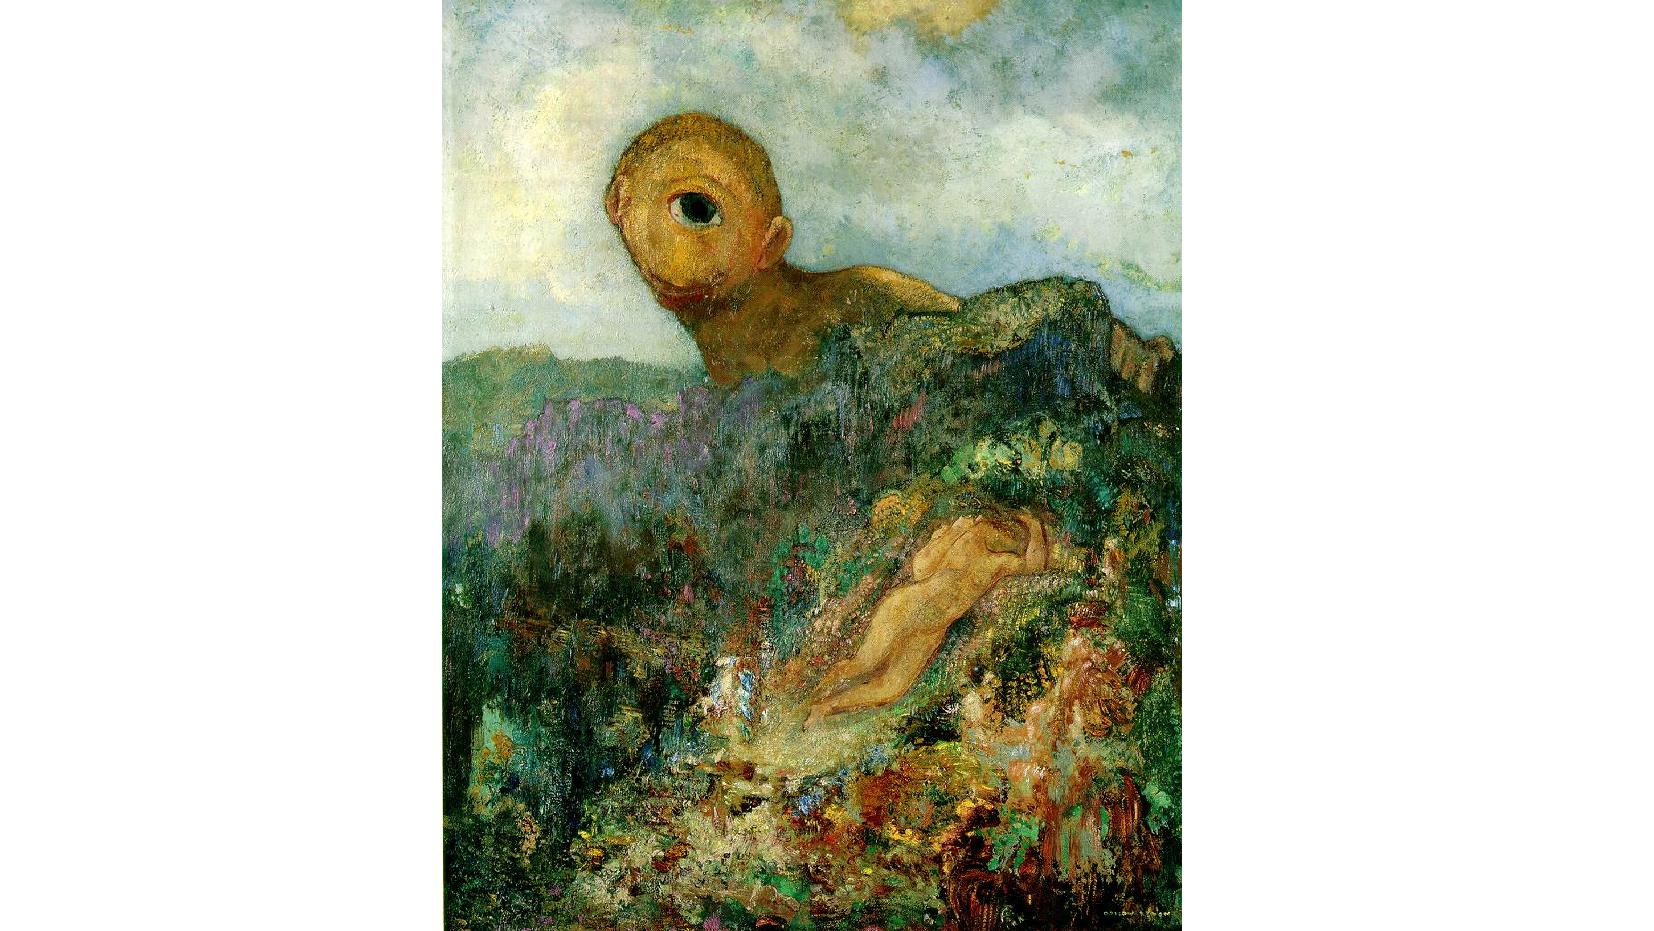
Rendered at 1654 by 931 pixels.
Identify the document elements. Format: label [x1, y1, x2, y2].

picture [442, 0, 1182, 931]
